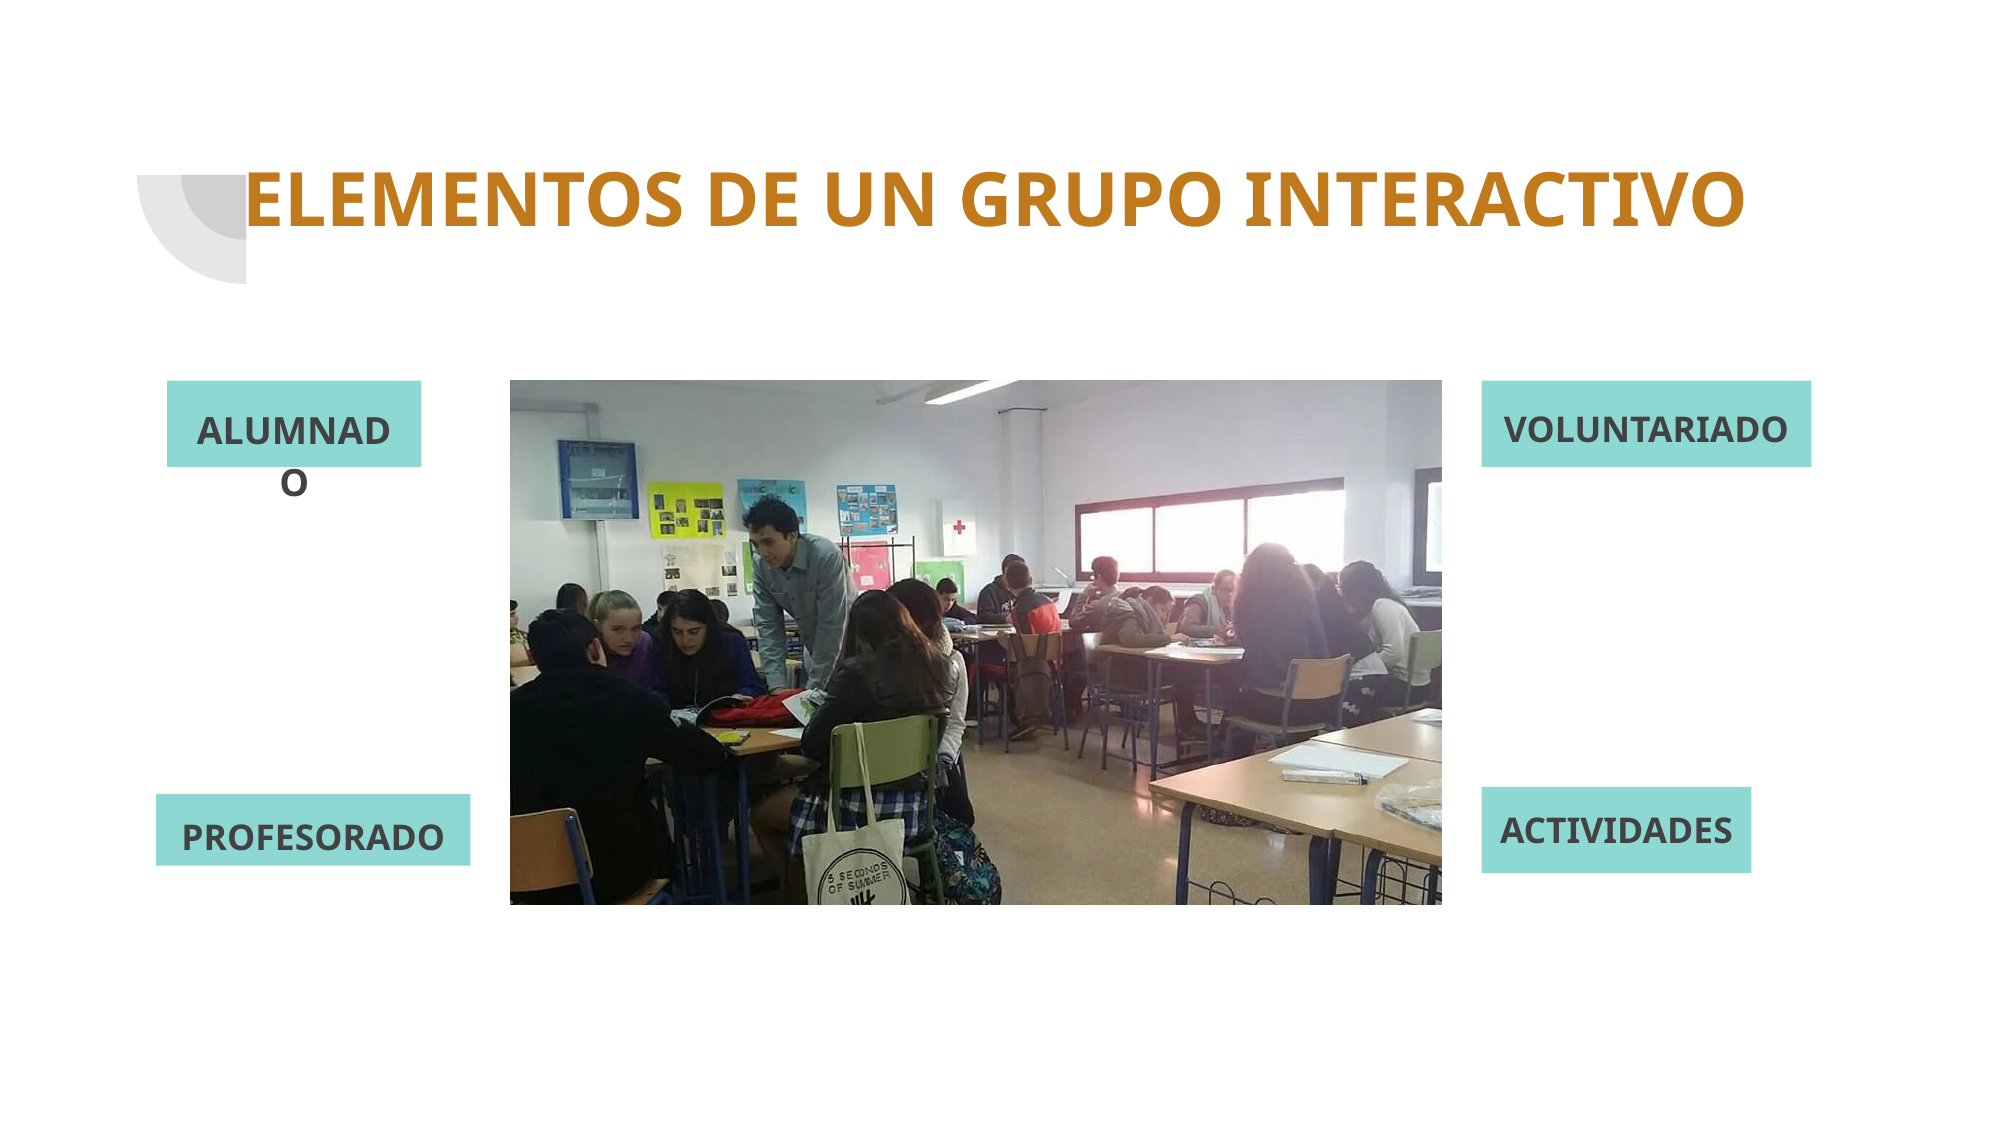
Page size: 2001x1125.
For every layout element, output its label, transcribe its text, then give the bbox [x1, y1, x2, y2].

list VOLUNTARIADO [1481, 380, 1812, 467]
picture [510, 380, 1442, 905]
title ELEMENTOS DE UN GRUPO INTERACTIVO [222, 130, 1948, 350]
text_box PROFESORADO [156, 793, 471, 866]
text_box ACTIVIDADES [1481, 786, 1752, 873]
list ALUMNADO [167, 380, 422, 467]
